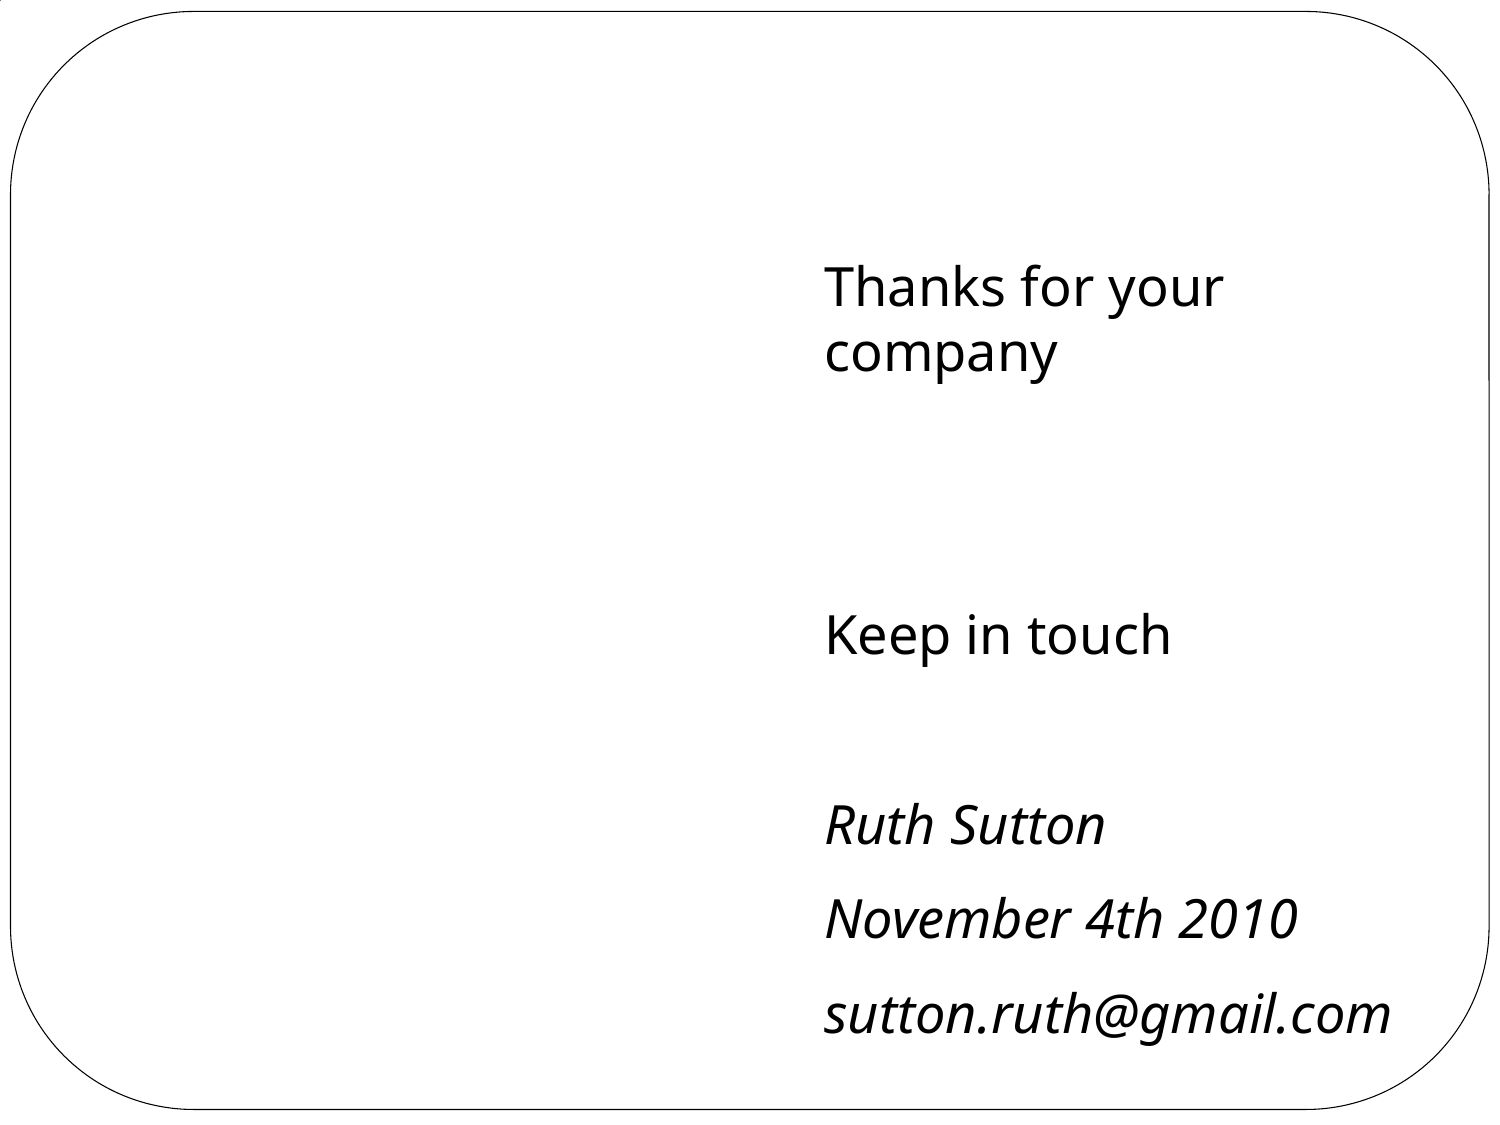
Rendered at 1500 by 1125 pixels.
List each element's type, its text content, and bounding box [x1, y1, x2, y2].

list Thanks for your company Keep in touch Ruth Sutton November 4th 2010 sutton.ruth@gmail.com [809, 237, 1425, 1052]
